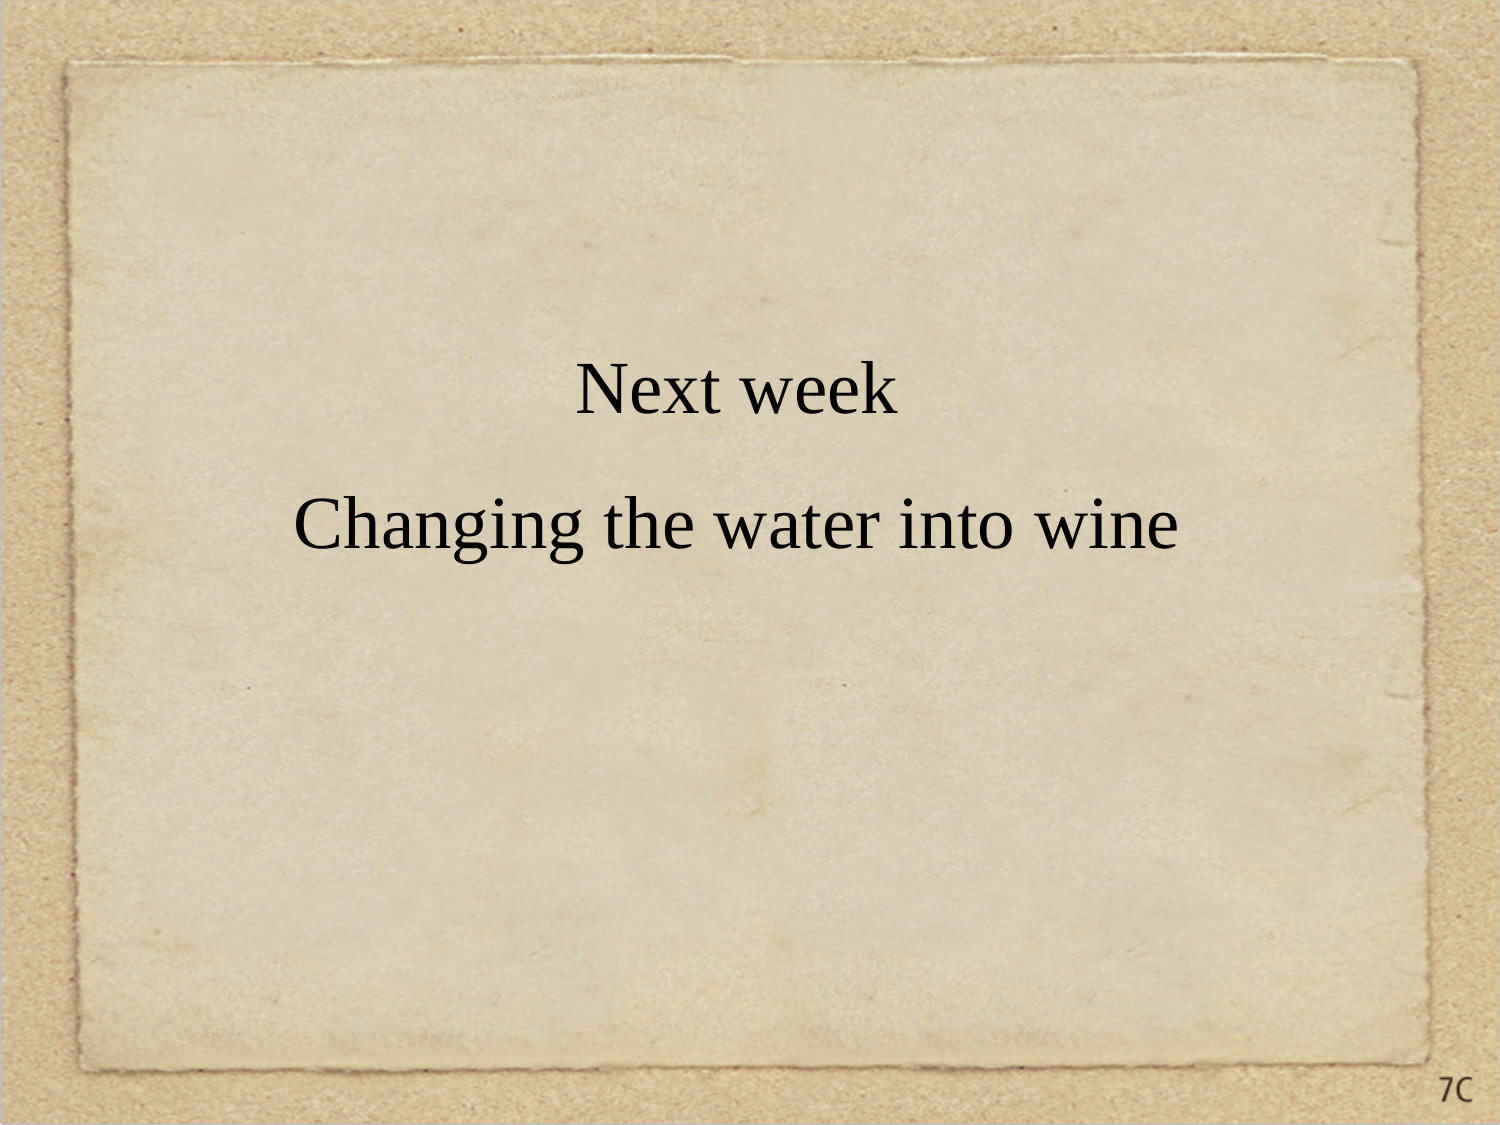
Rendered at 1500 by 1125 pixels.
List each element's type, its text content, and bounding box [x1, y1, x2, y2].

text_box Next week Changing the water into wine [64, 60, 1411, 976]
picture [0, 0, 1500, 1125]
